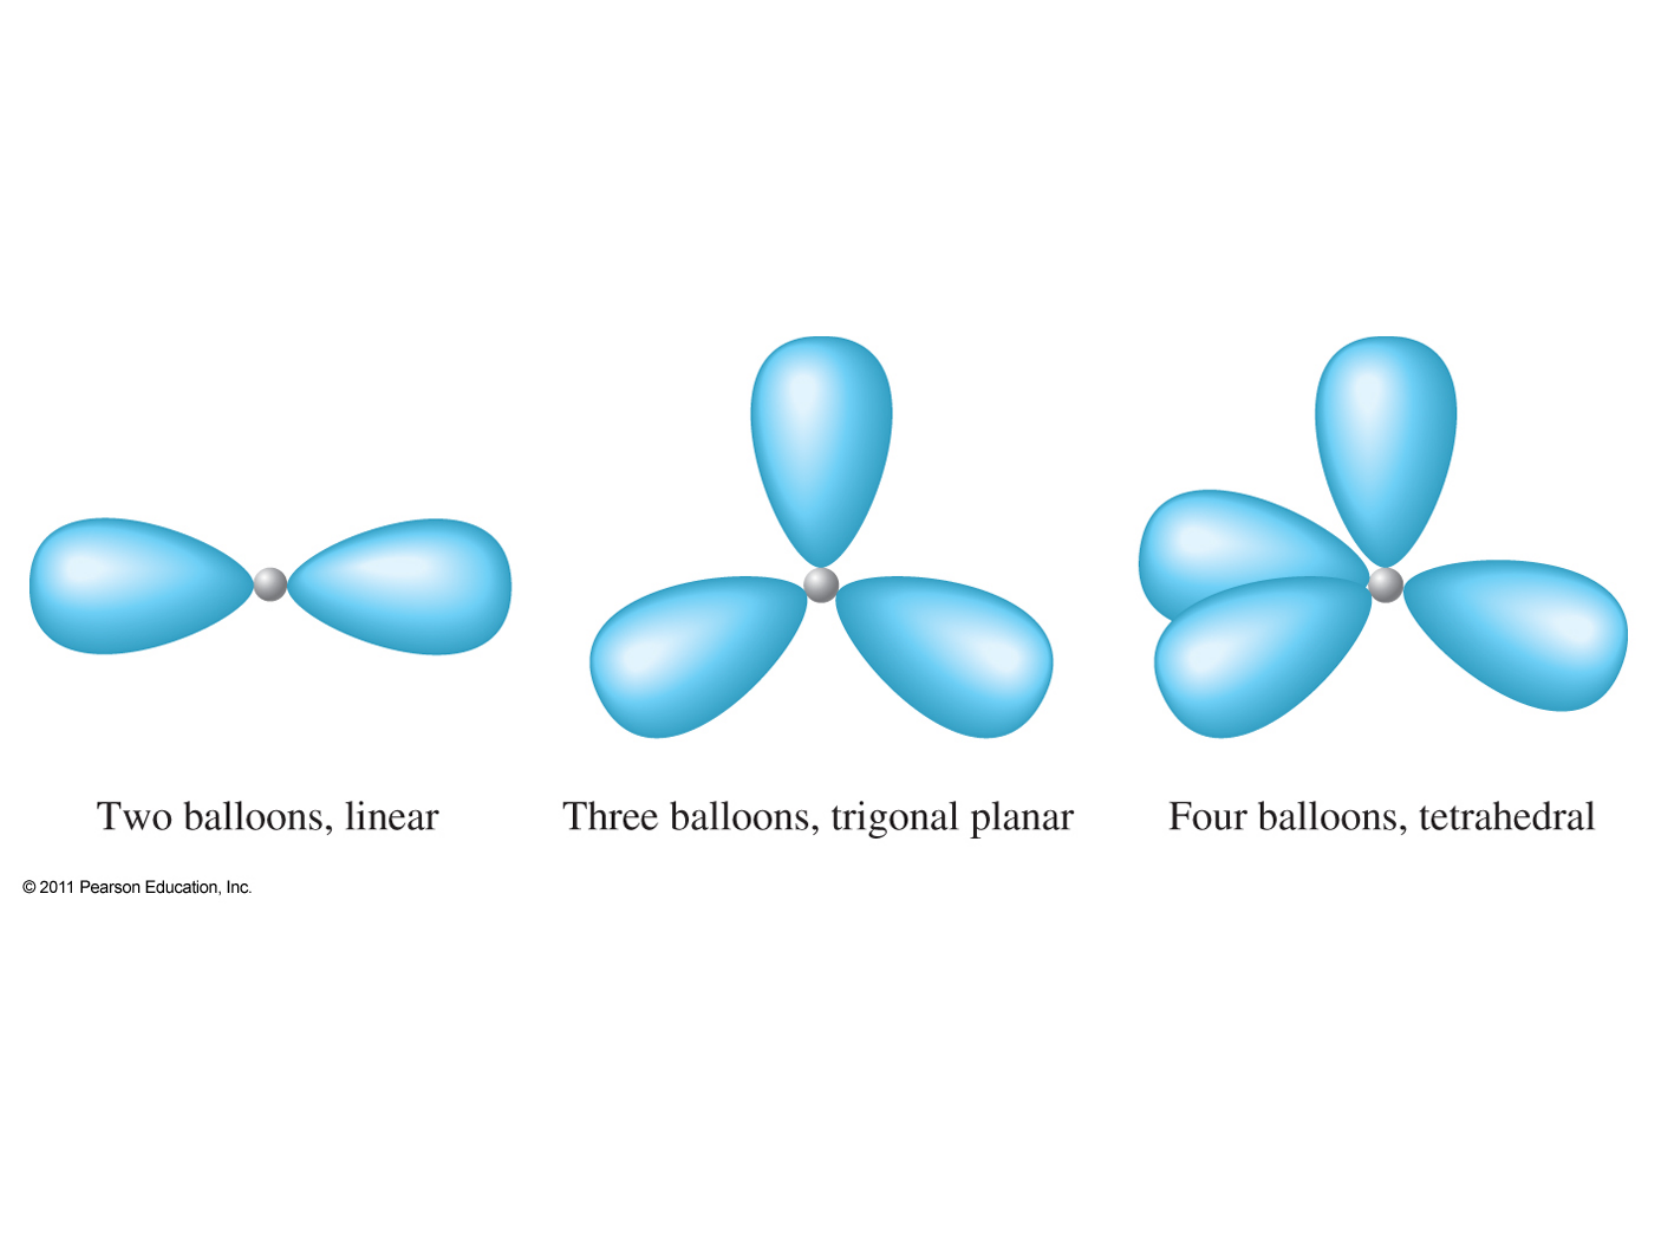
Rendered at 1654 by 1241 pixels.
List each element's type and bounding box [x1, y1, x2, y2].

picture [0, 308, 1654, 932]
